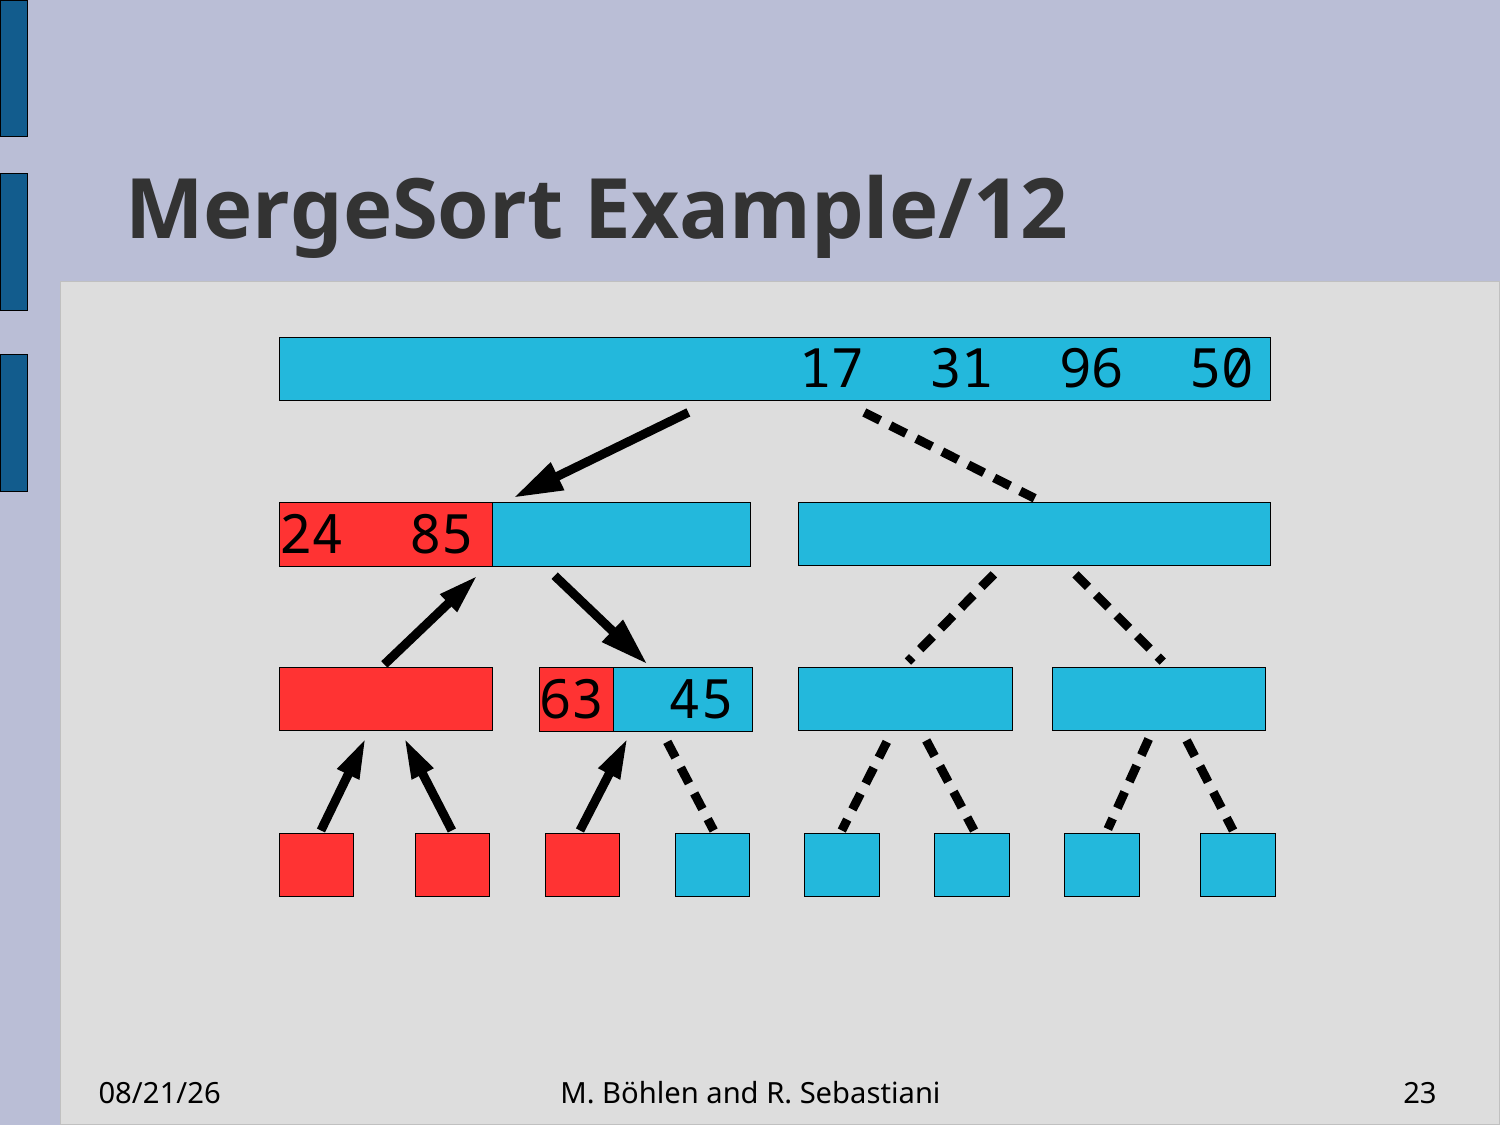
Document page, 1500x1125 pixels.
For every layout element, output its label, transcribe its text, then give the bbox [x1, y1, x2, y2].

text_box 24 85 [493, 502, 751, 566]
text_box [279, 833, 354, 897]
text_box [1064, 833, 1140, 897]
text_box [675, 833, 750, 897]
text_box [798, 667, 1013, 731]
text_box [804, 833, 880, 897]
text_box 63 45 [614, 667, 753, 731]
text_box 17 31 96 50 [279, 337, 1271, 401]
text_box 24 85 [279, 502, 493, 566]
text_box 63 [539, 667, 614, 731]
text_box [1200, 833, 1276, 897]
text_box [1052, 667, 1266, 731]
text_box [545, 833, 620, 897]
title MergeSort Example/12 [110, 67, 1392, 271]
text_box [934, 833, 1010, 897]
text_box [798, 502, 1271, 566]
text_box [279, 667, 493, 731]
text_box [415, 833, 490, 897]
